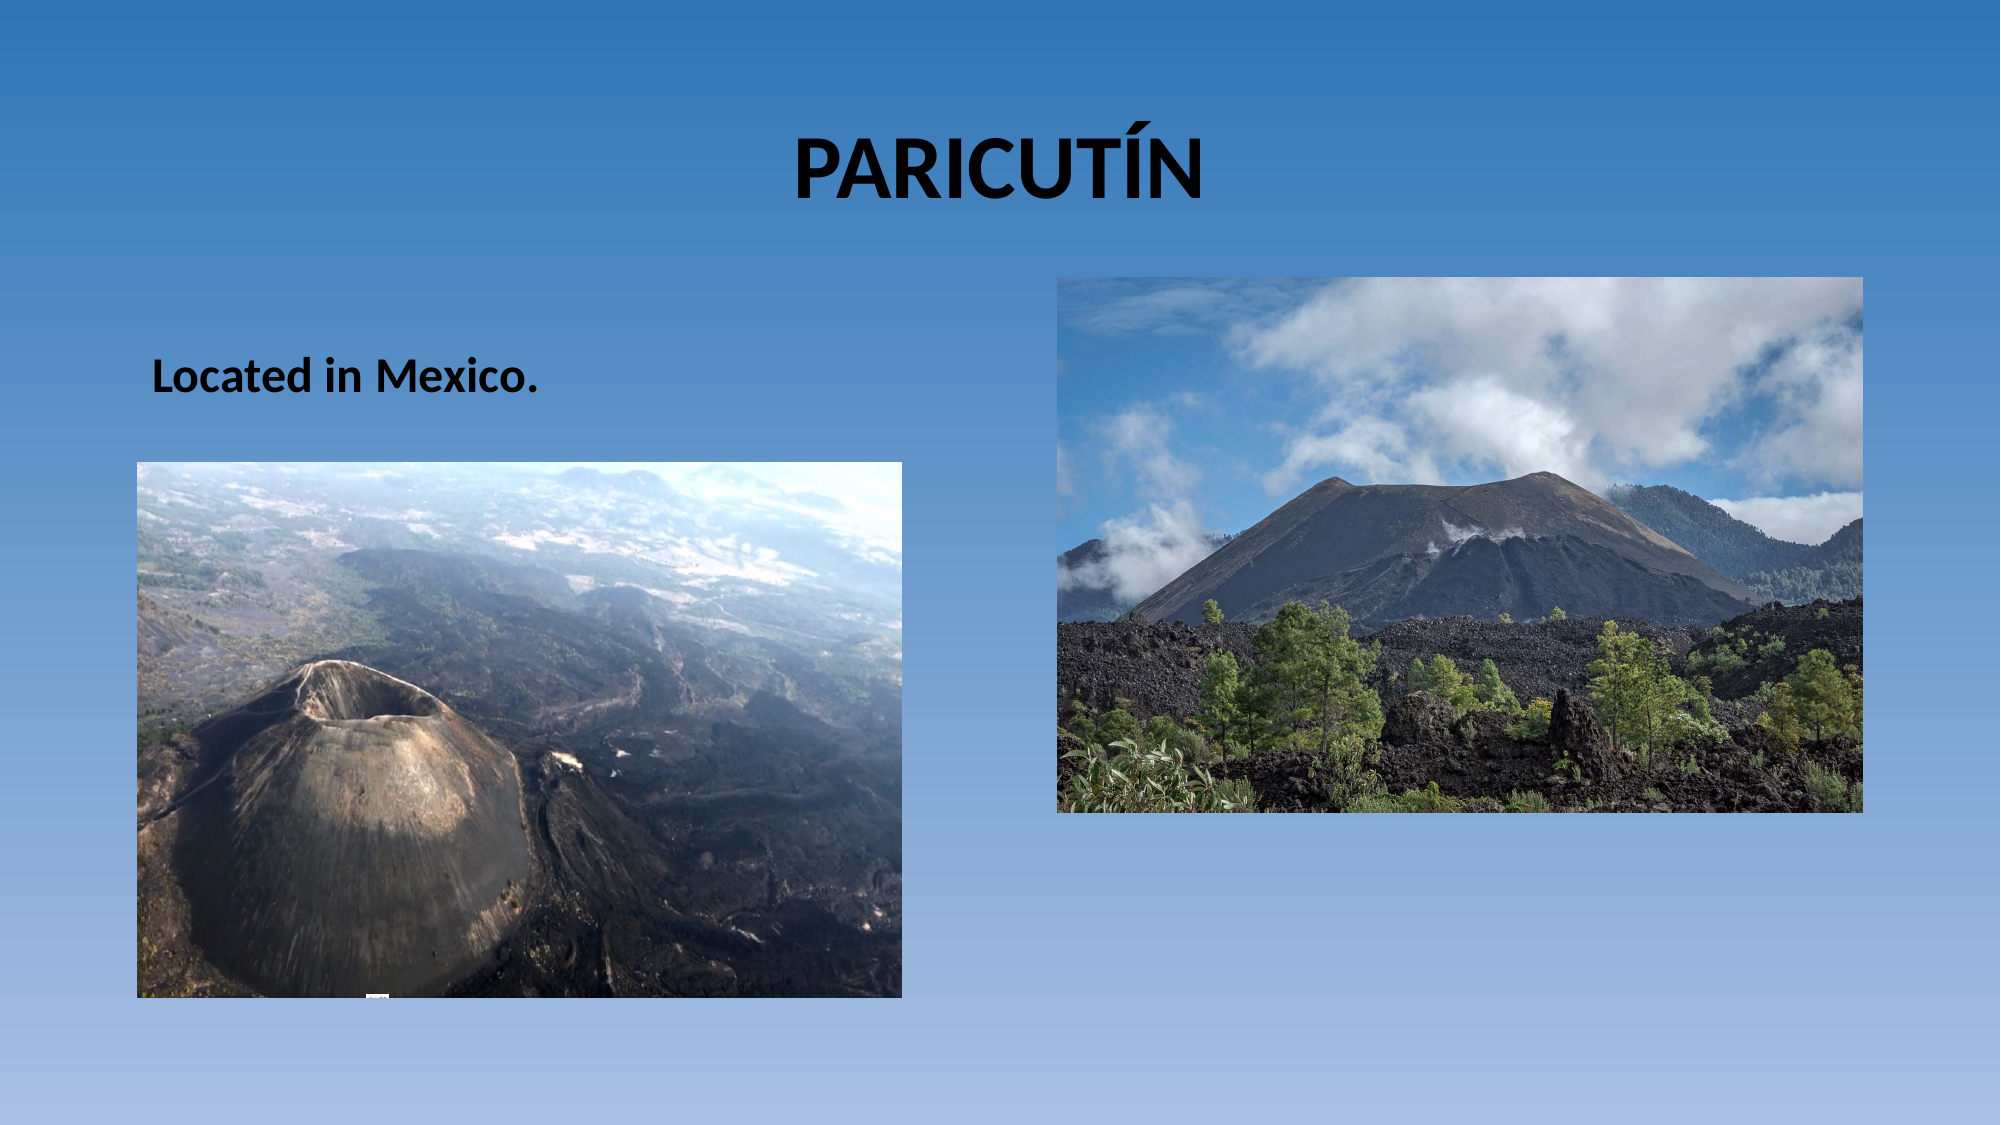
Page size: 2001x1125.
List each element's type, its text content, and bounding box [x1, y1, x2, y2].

list Located in Mexico. [137, 275, 984, 411]
picture [137, 462, 902, 998]
picture [1057, 277, 1863, 813]
title PARICUTÍN [137, 59, 1863, 278]
